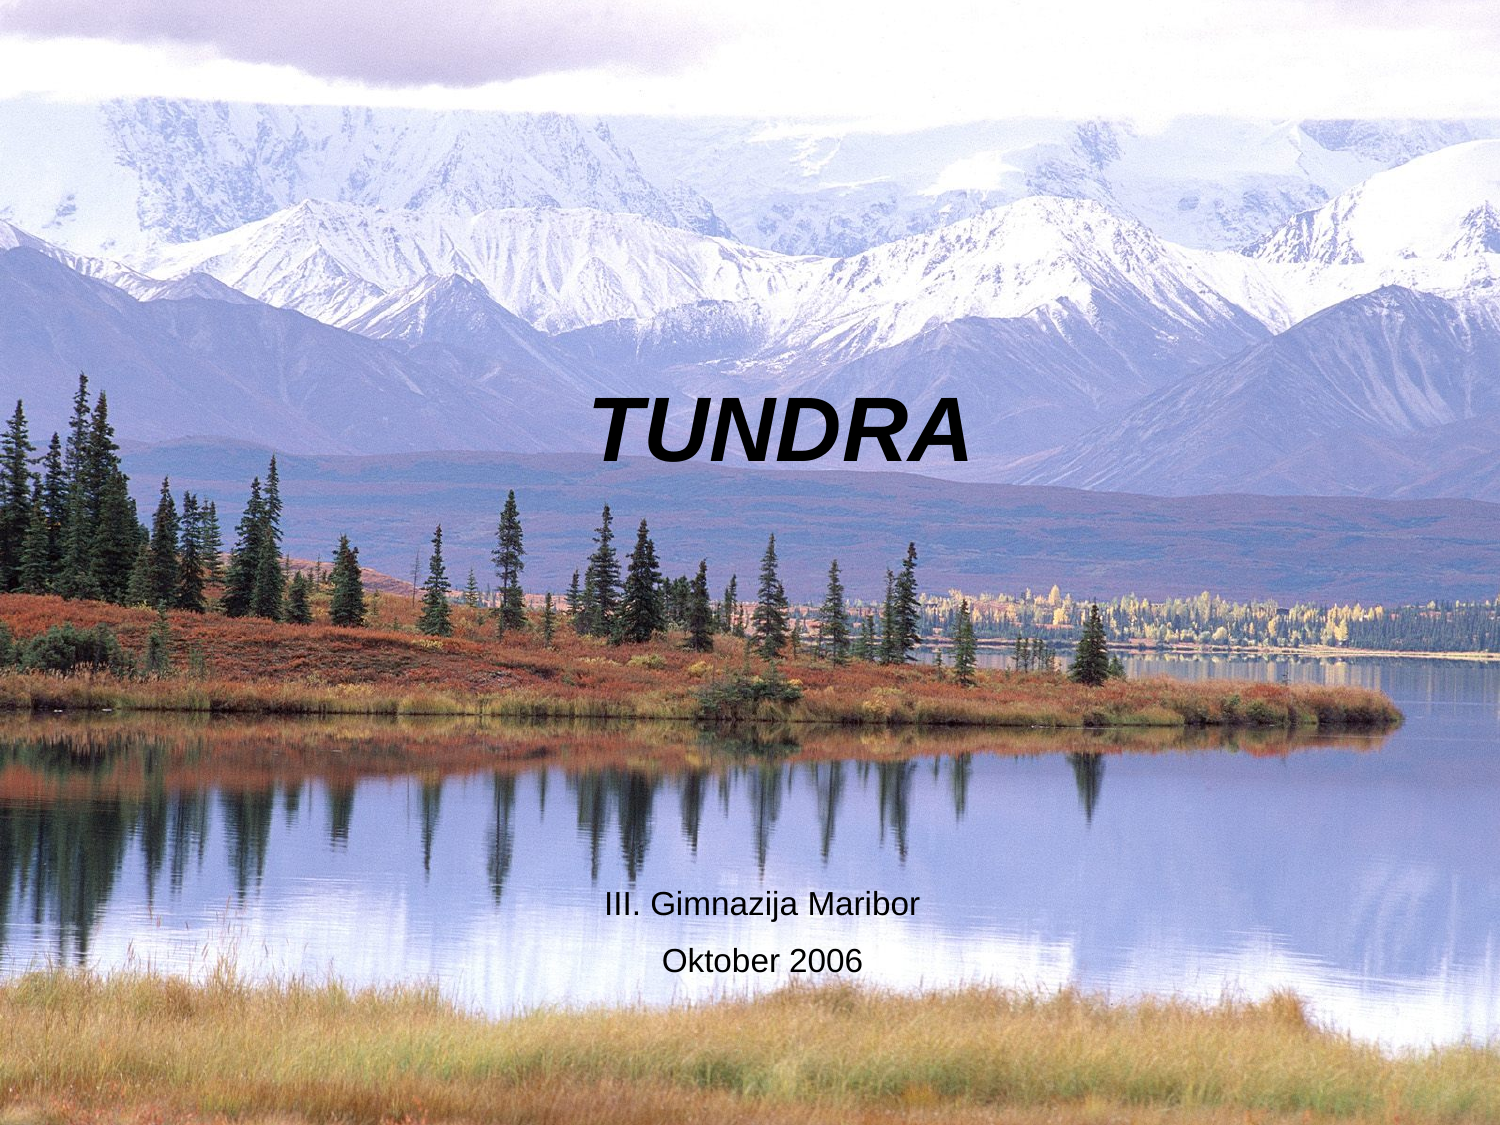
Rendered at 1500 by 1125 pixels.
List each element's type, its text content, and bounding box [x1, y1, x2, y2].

picture [0, 0, 1500, 1125]
text_box III. Gimnazija Maribor Oktober 2006 [337, 875, 1188, 1036]
text_box TUNDRA [562, 362, 1000, 488]
